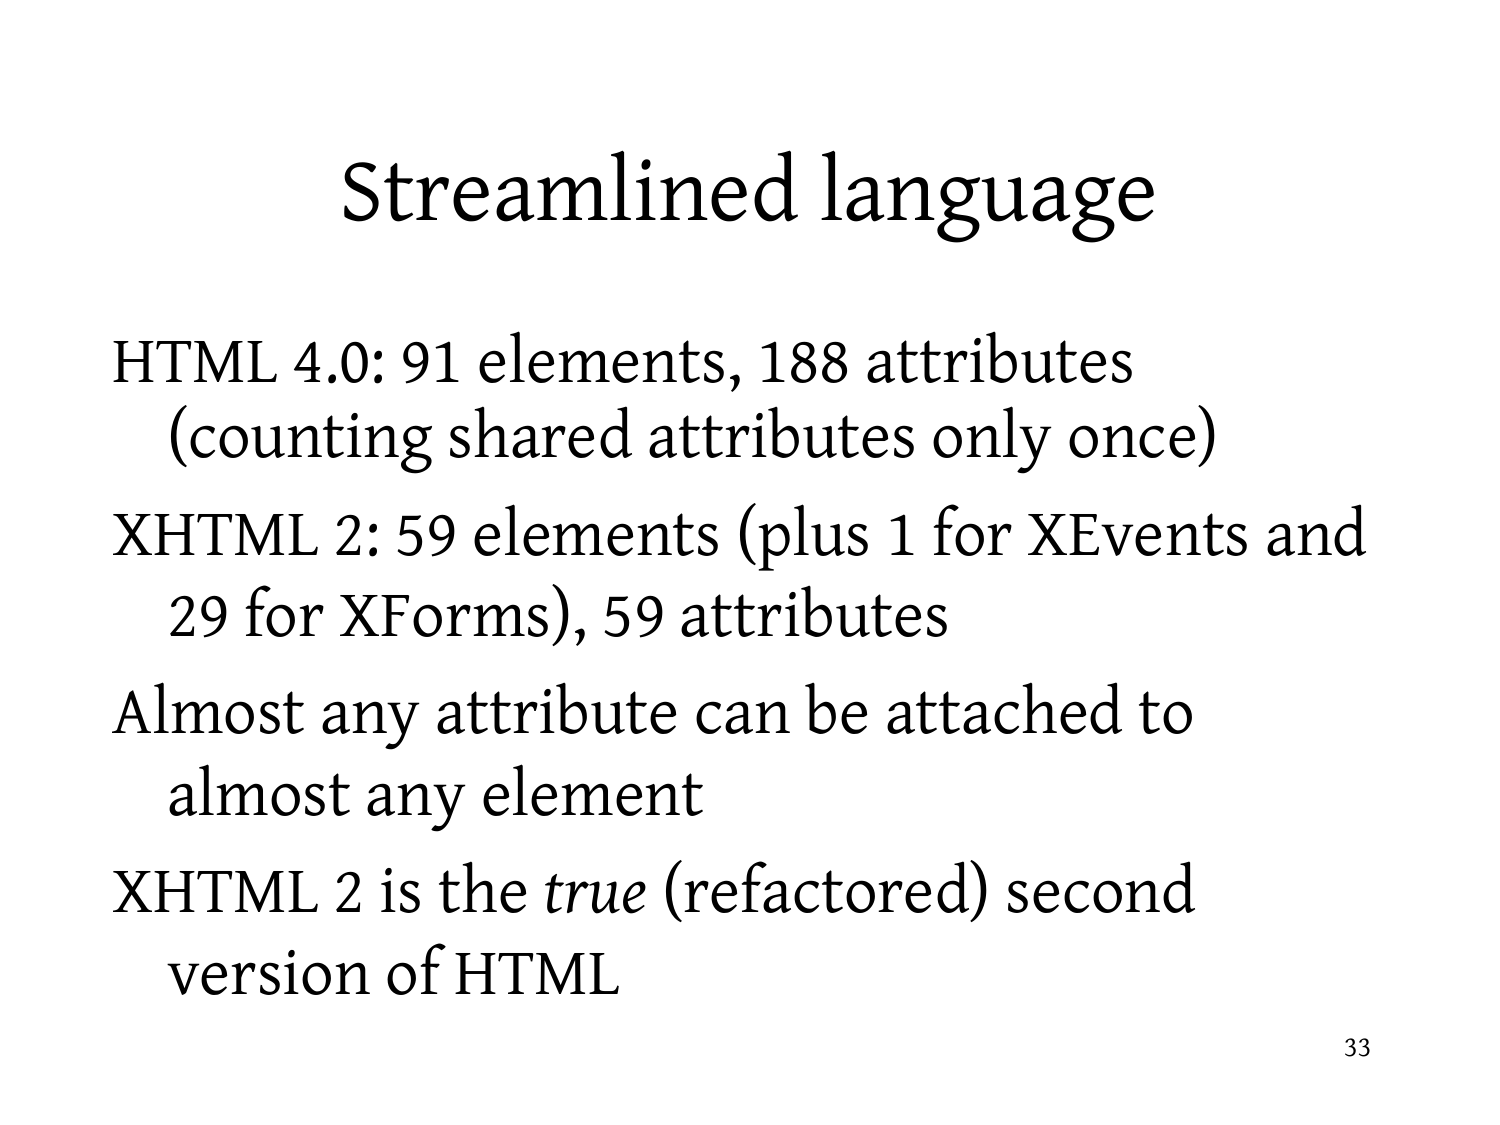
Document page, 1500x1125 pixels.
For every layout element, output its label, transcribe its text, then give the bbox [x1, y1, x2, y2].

list HTML 4.0: 91 elements, 188 attributes (counting shared attributes only once) XHTML 2: 59 elements (plus 1 for XEvents and 29 for XForms), 59 attributes Almost any attribute can be attached to almost any element XHTML 2 is the true (refactored) second version of HTML [112, 324, 1387, 1014]
title Streamlined language [112, 63, 1387, 324]
